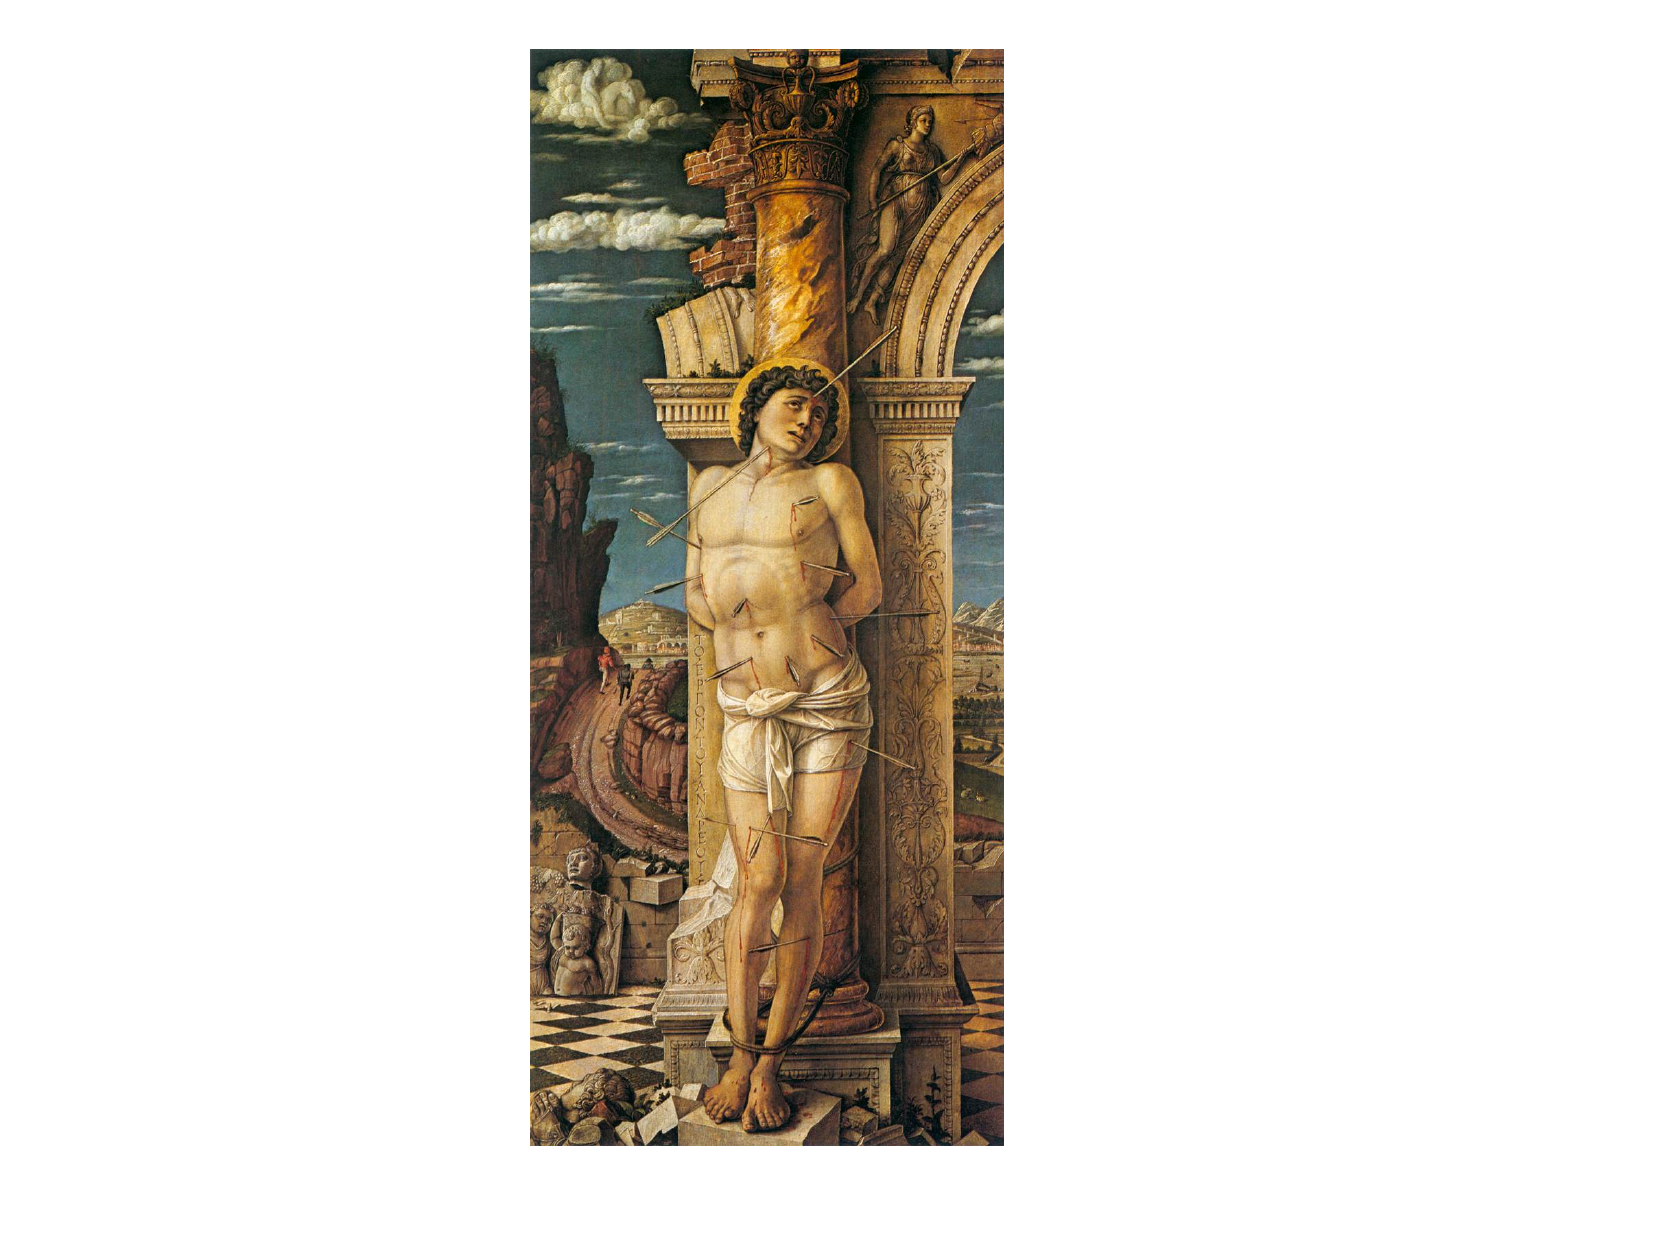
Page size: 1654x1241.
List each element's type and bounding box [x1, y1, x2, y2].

picture [530, 49, 1004, 1146]
